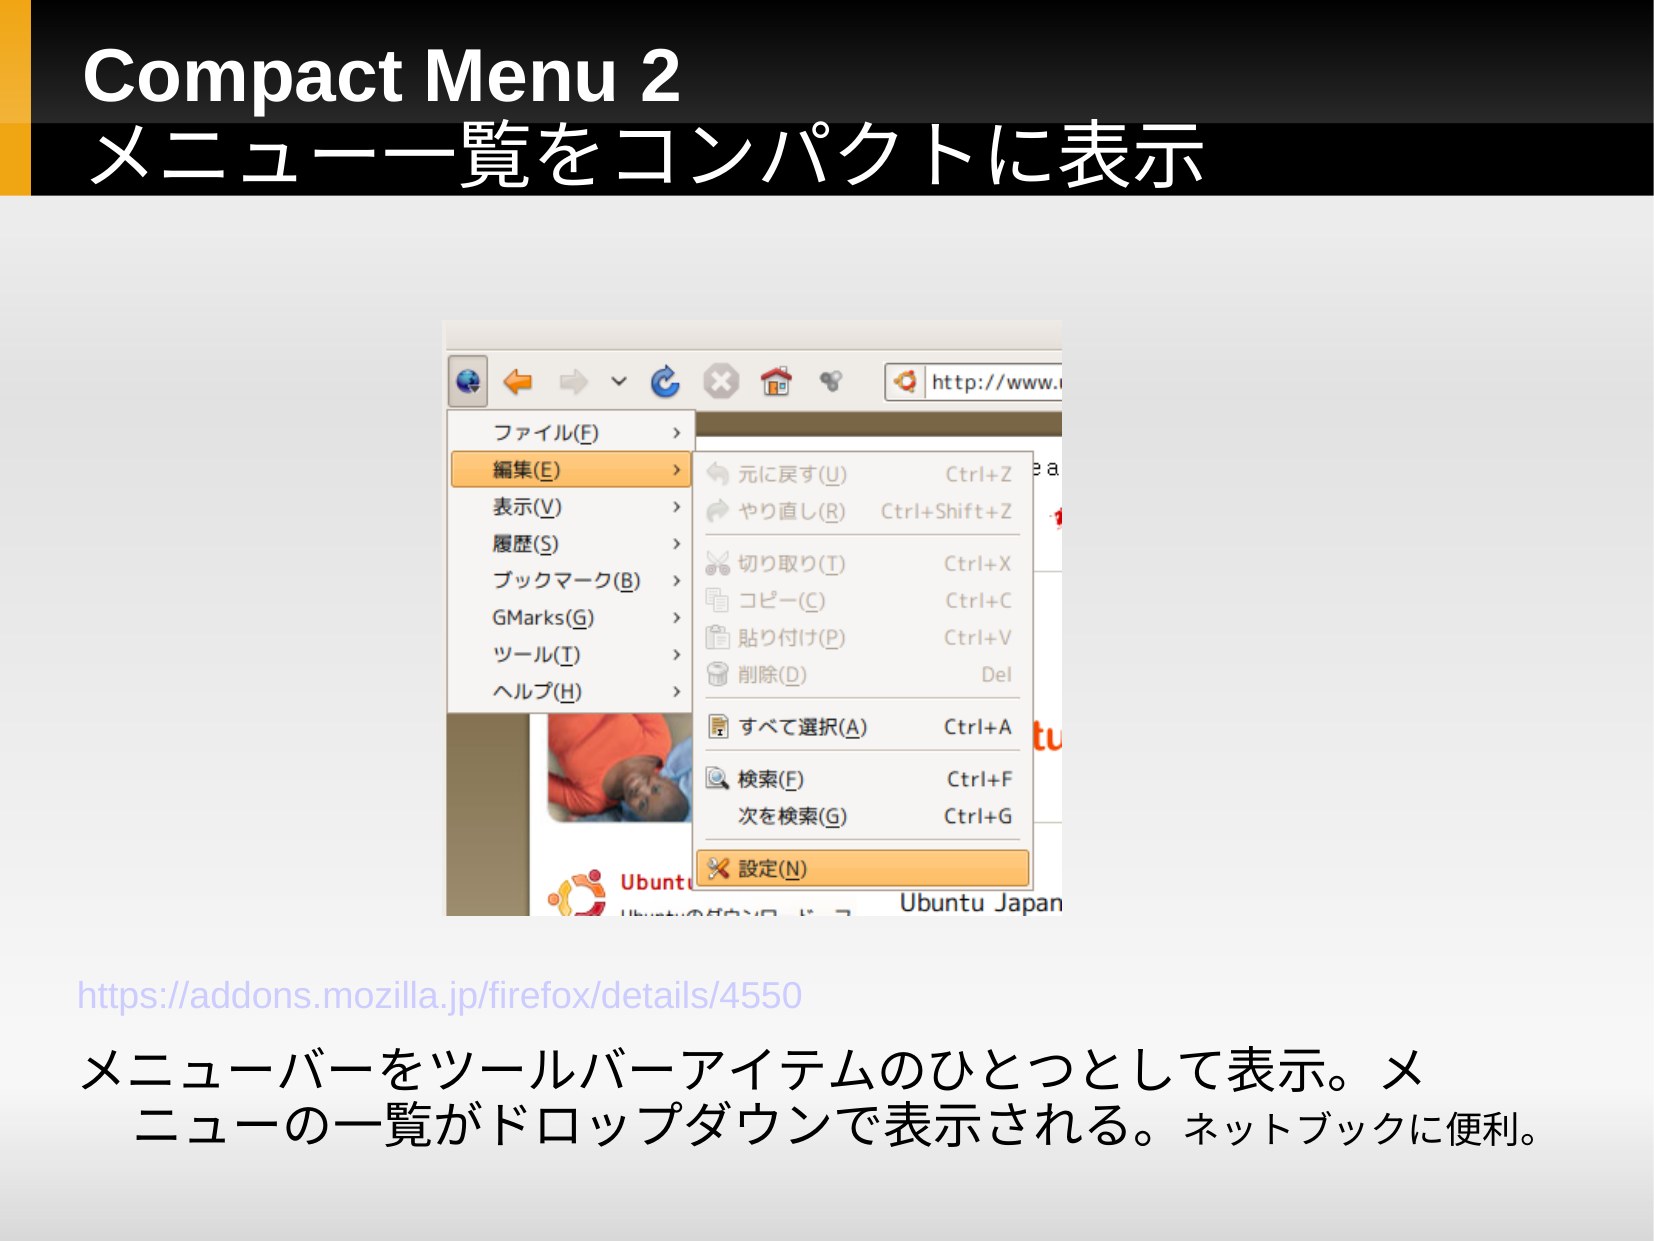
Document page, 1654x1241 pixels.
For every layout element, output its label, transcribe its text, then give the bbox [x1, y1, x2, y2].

title Compact Menu 2 メニュー一覧をコンパクトに表示 [82, 29, 1571, 203]
list https://addons.mozilla.jp/firefox/details/4550 メニューバーをツールバーアイテムのひとつとして表示。メニューの一覧がドロップダウンで表示される。ネットブックに便利。 [76, 974, 1565, 1182]
picture [0, 0, 1654, 1241]
